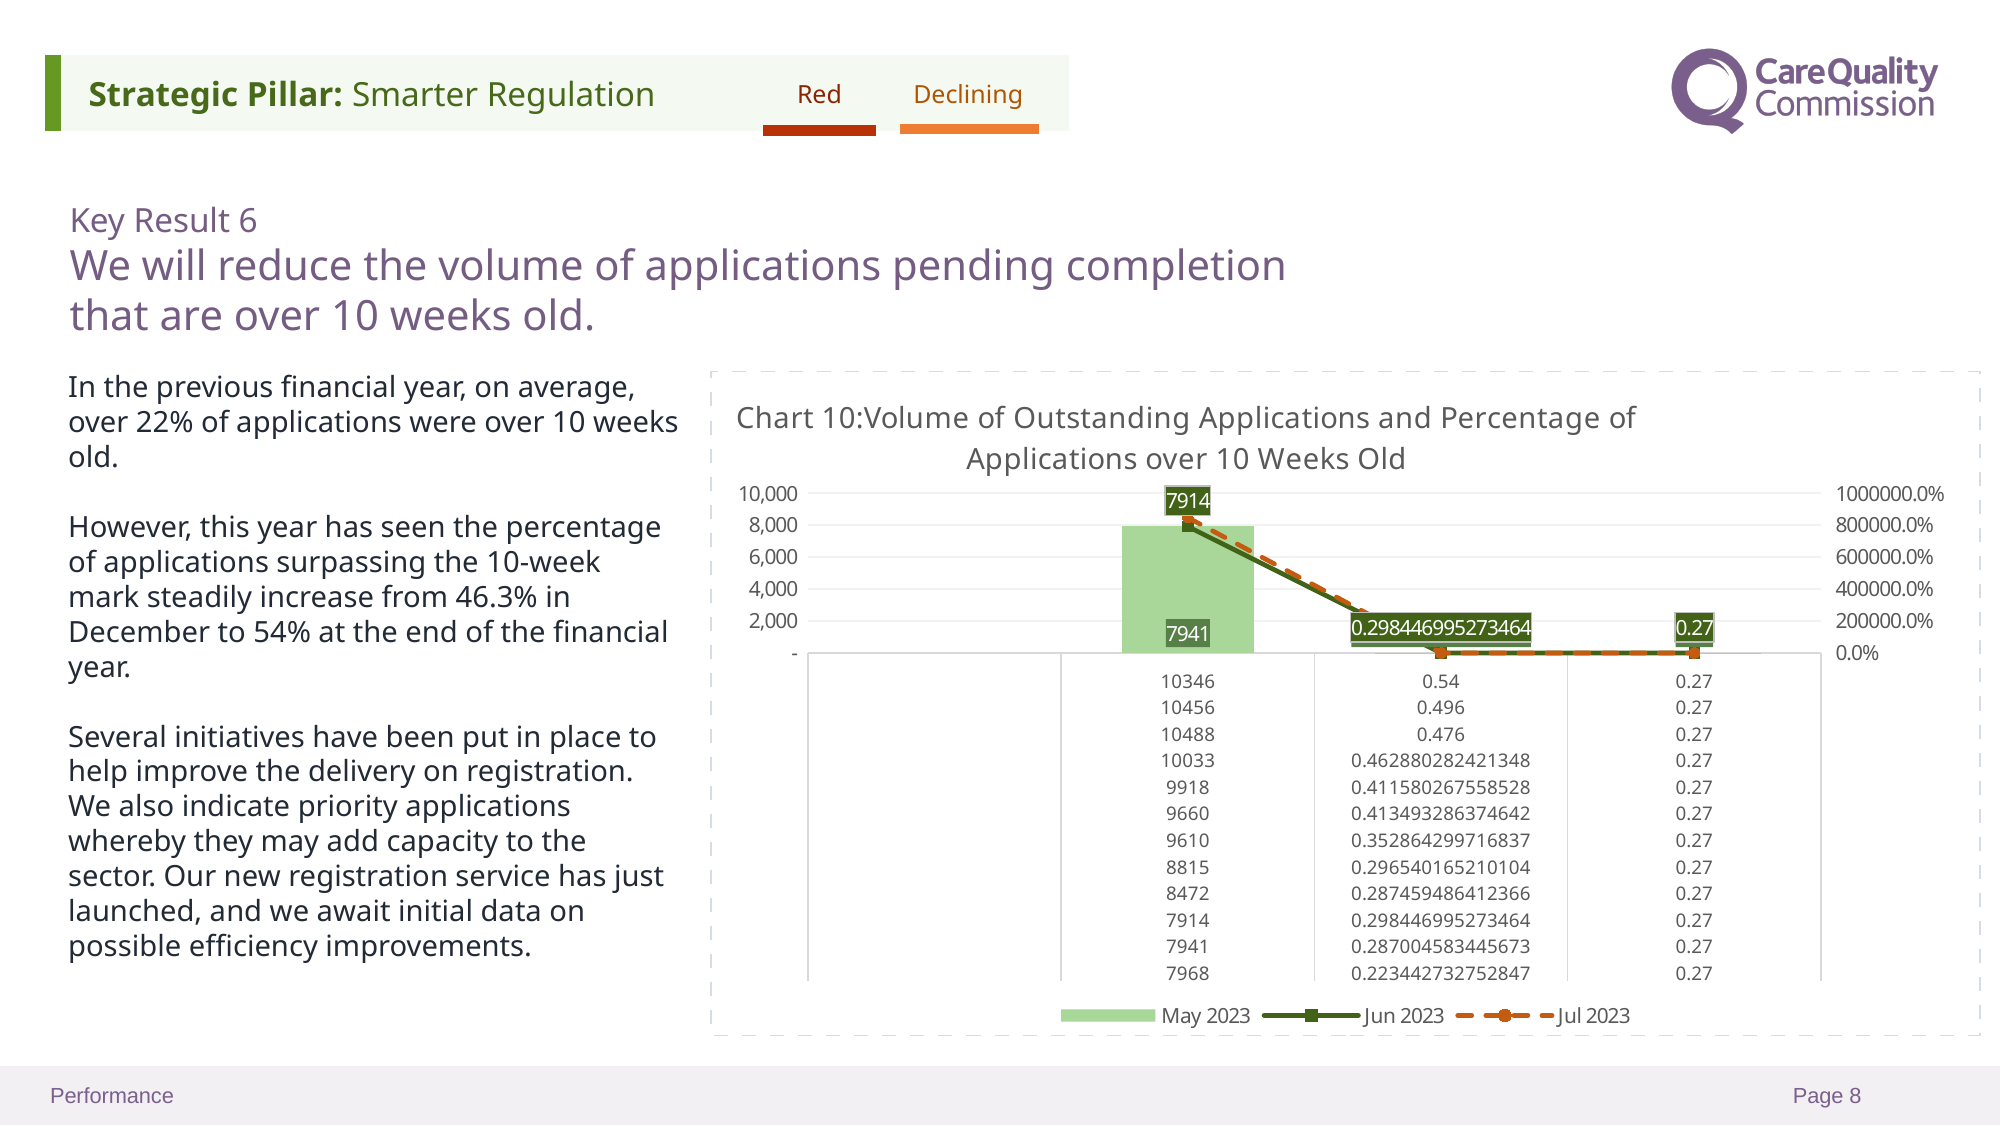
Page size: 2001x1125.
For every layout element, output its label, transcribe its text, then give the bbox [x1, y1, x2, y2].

text_box Page 8 [1777, 1073, 1961, 1117]
text_box In the previous financial year, on average, over 22% of applications were over 10 weeks old. However, this year has seen the percentage of applications surpassing the 10-week mark steadily increase from 46.3% in December to 54% at the end of the financial year. Several initiatives have been put in place to help improve the delivery on registration. We also indicate priority applications whereby they may add capacity to the sector. Our new registration service has just launched, and we await initial data on possible efficiency improvements. [53, 360, 695, 871]
text_box Performance [35, 1073, 218, 1117]
chart [710, 370, 1981, 1037]
text_box [45, 55, 1069, 136]
text_box Declining [877, 70, 1060, 116]
text_box [0, 1066, 2000, 1125]
title Key Result 6 We will reduce the volume of applications pending completion that are over 10 weeks old. [54, 191, 1325, 348]
text_box Red [745, 70, 877, 116]
text_box Strategic Pillar: Smarter Regulation [73, 65, 819, 122]
picture [1671, 48, 1939, 134]
